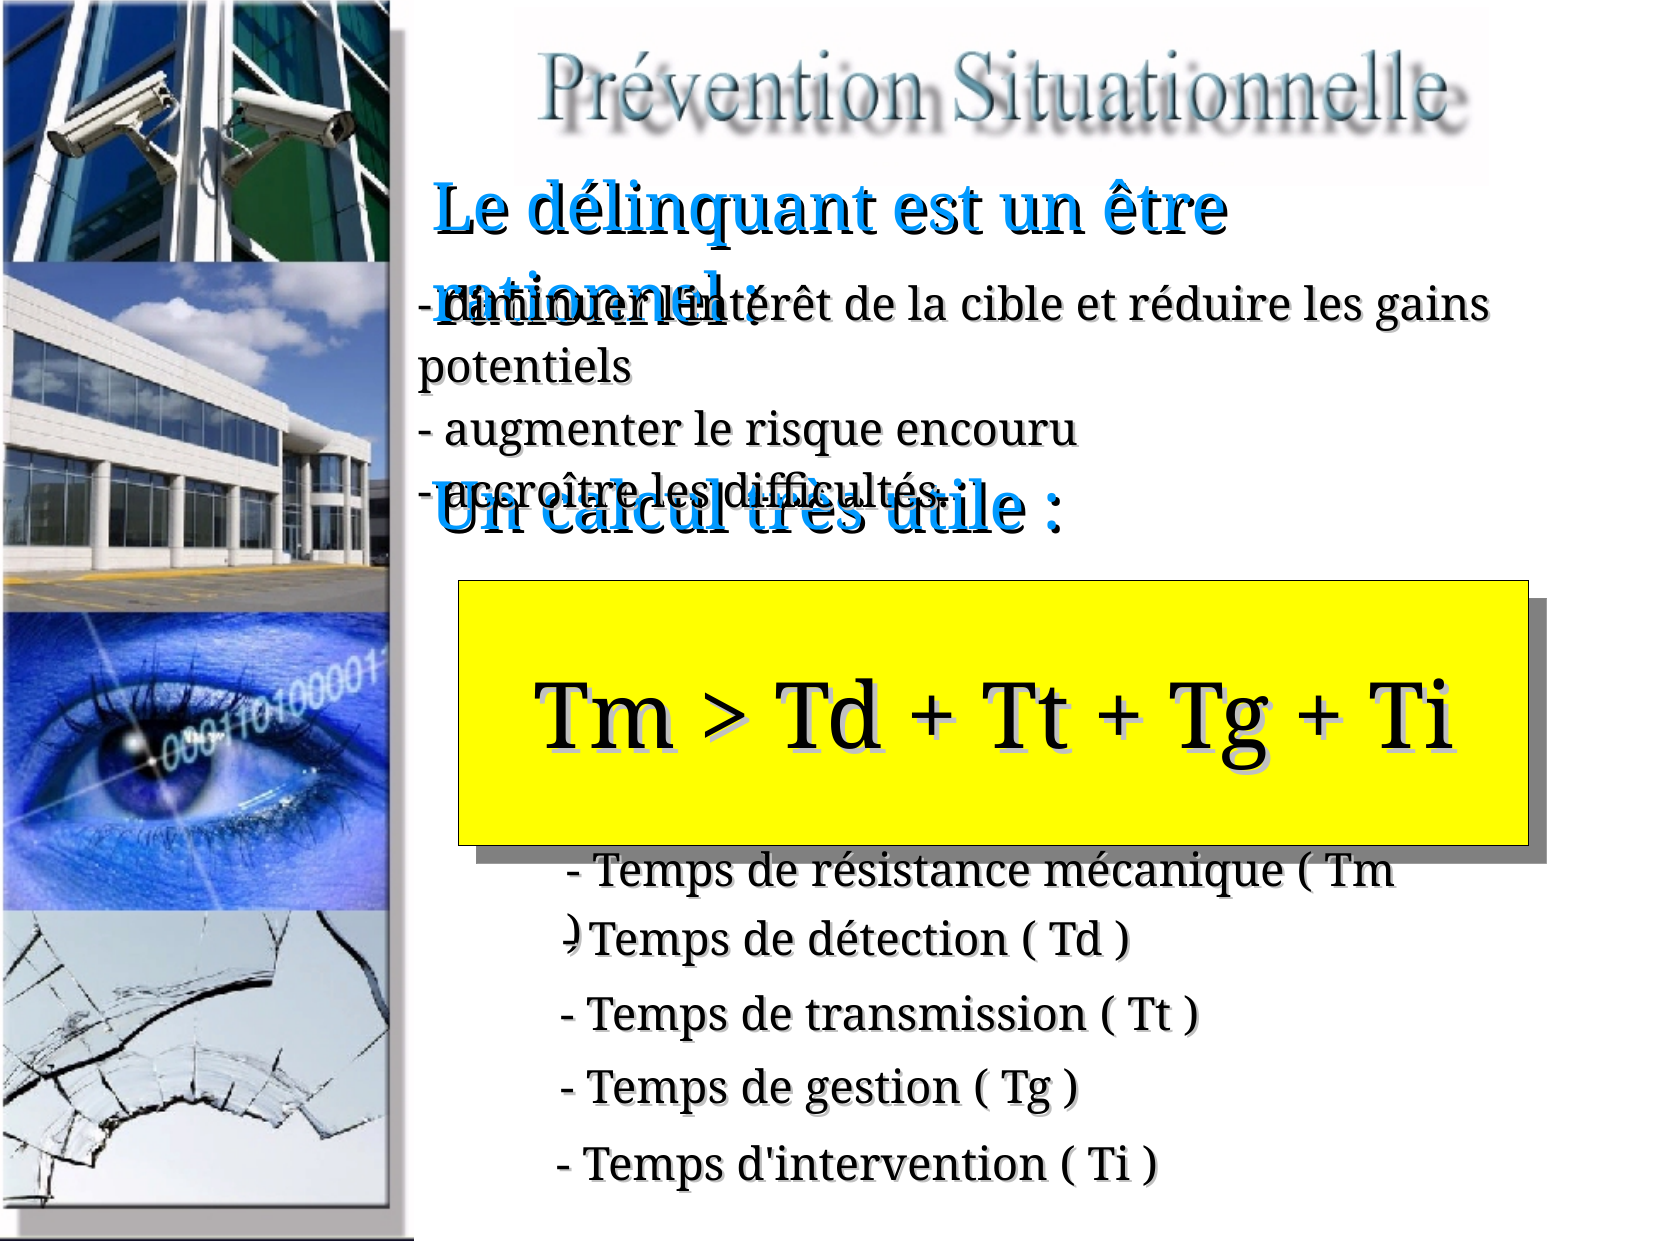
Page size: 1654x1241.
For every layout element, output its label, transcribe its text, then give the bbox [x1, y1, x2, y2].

picture [0, 0, 414, 1241]
text_box Tm > Td + Tt + Tg + Ti [458, 580, 1529, 805]
text_box - Temps de transmission ( Tt ) [545, 974, 1407, 1041]
text_box - Temps de résistance mécanique ( Tm ) [551, 829, 1413, 897]
picture [514, 7, 1489, 152]
text_box - Temps de détection ( Td ) [547, 898, 1409, 966]
text_box - Temps d'intervention ( Ti ) [541, 1124, 1403, 1191]
text_box Un calcul très utile : [416, 450, 1585, 542]
text_box Le délinquant est un être rationnel : [416, 152, 1585, 244]
text_box - diminuer l'intérêt de la cible et réduire les gains potentiels - augmenter le risque encouru - accroître les difficultés. [402, 263, 1640, 435]
text_box - Temps de gestion ( Tg ) [545, 1047, 1407, 1114]
